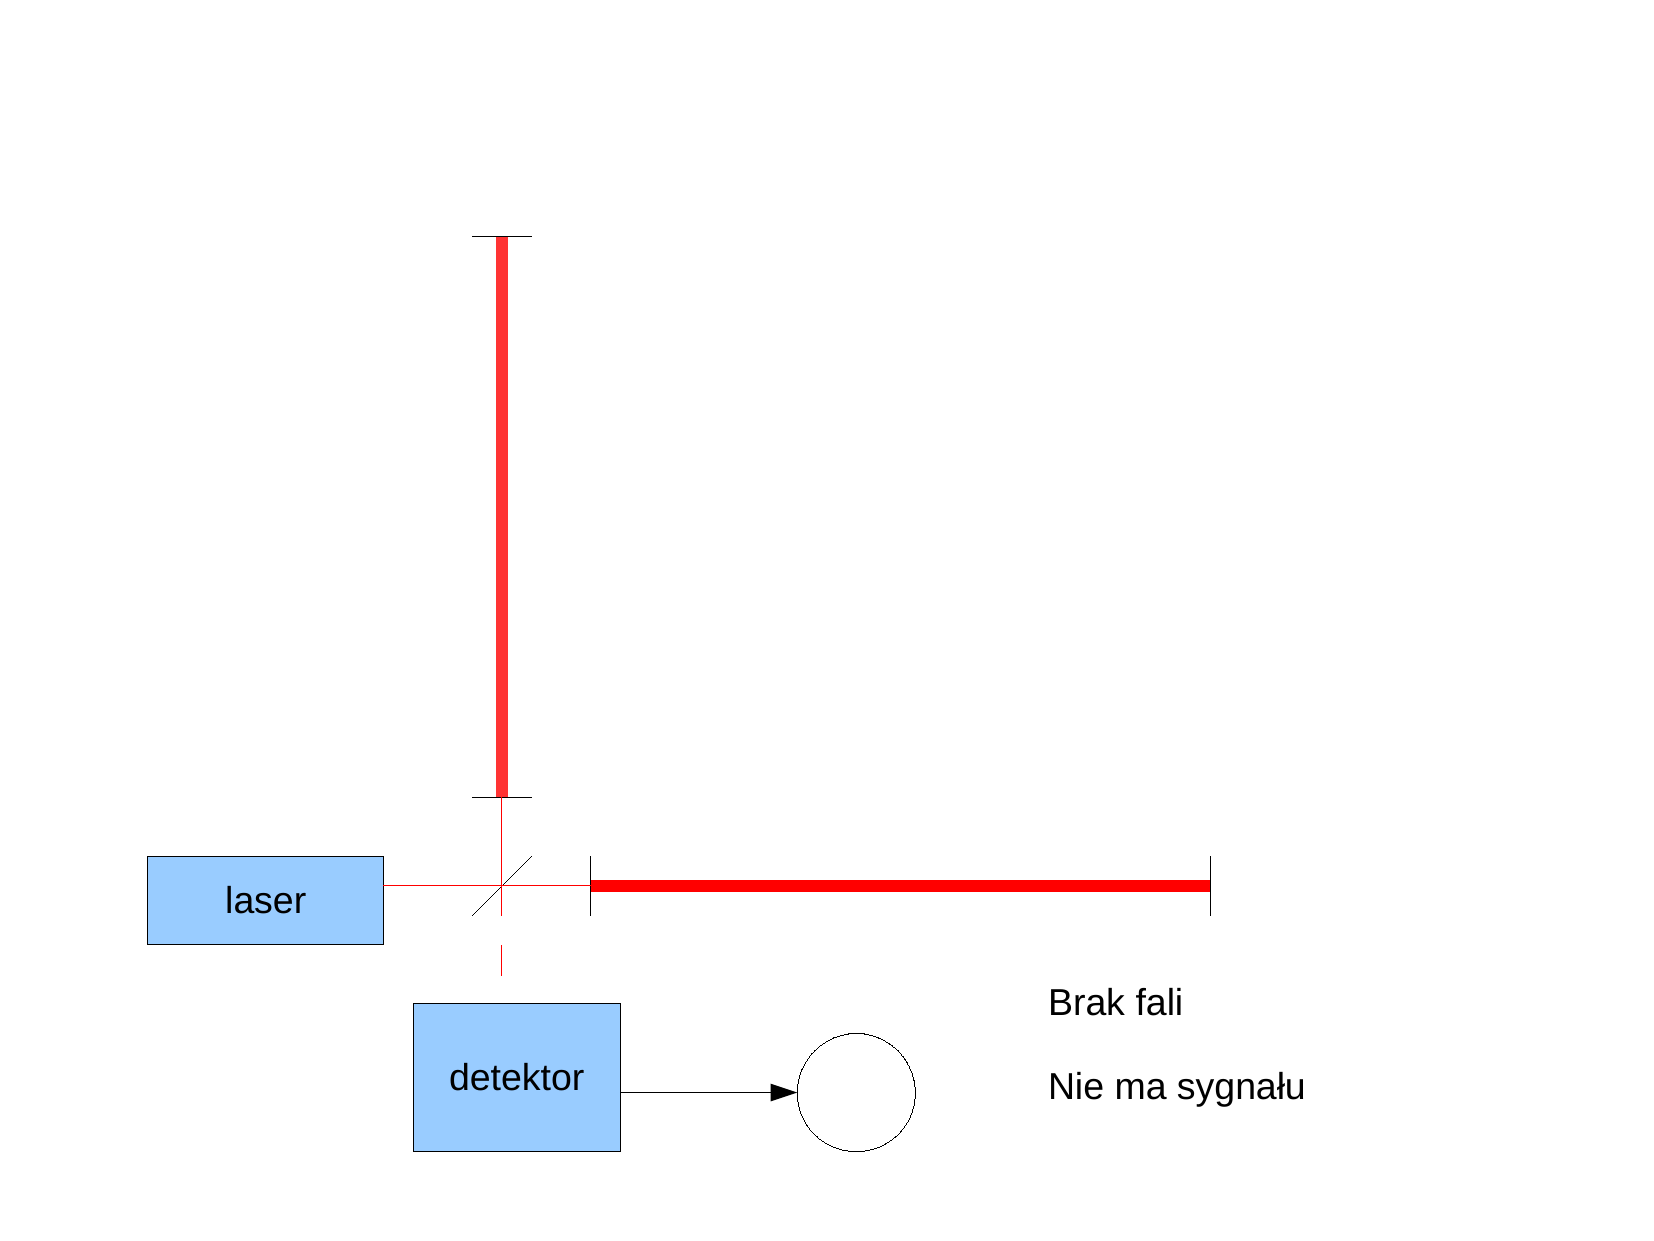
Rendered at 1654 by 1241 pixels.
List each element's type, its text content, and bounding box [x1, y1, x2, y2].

text_box detektor [413, 1003, 621, 1152]
text_box Brak fali Nie ma sygnału [1033, 974, 1595, 1116]
text_box laser [147, 856, 384, 945]
text_box [797, 1033, 916, 1152]
